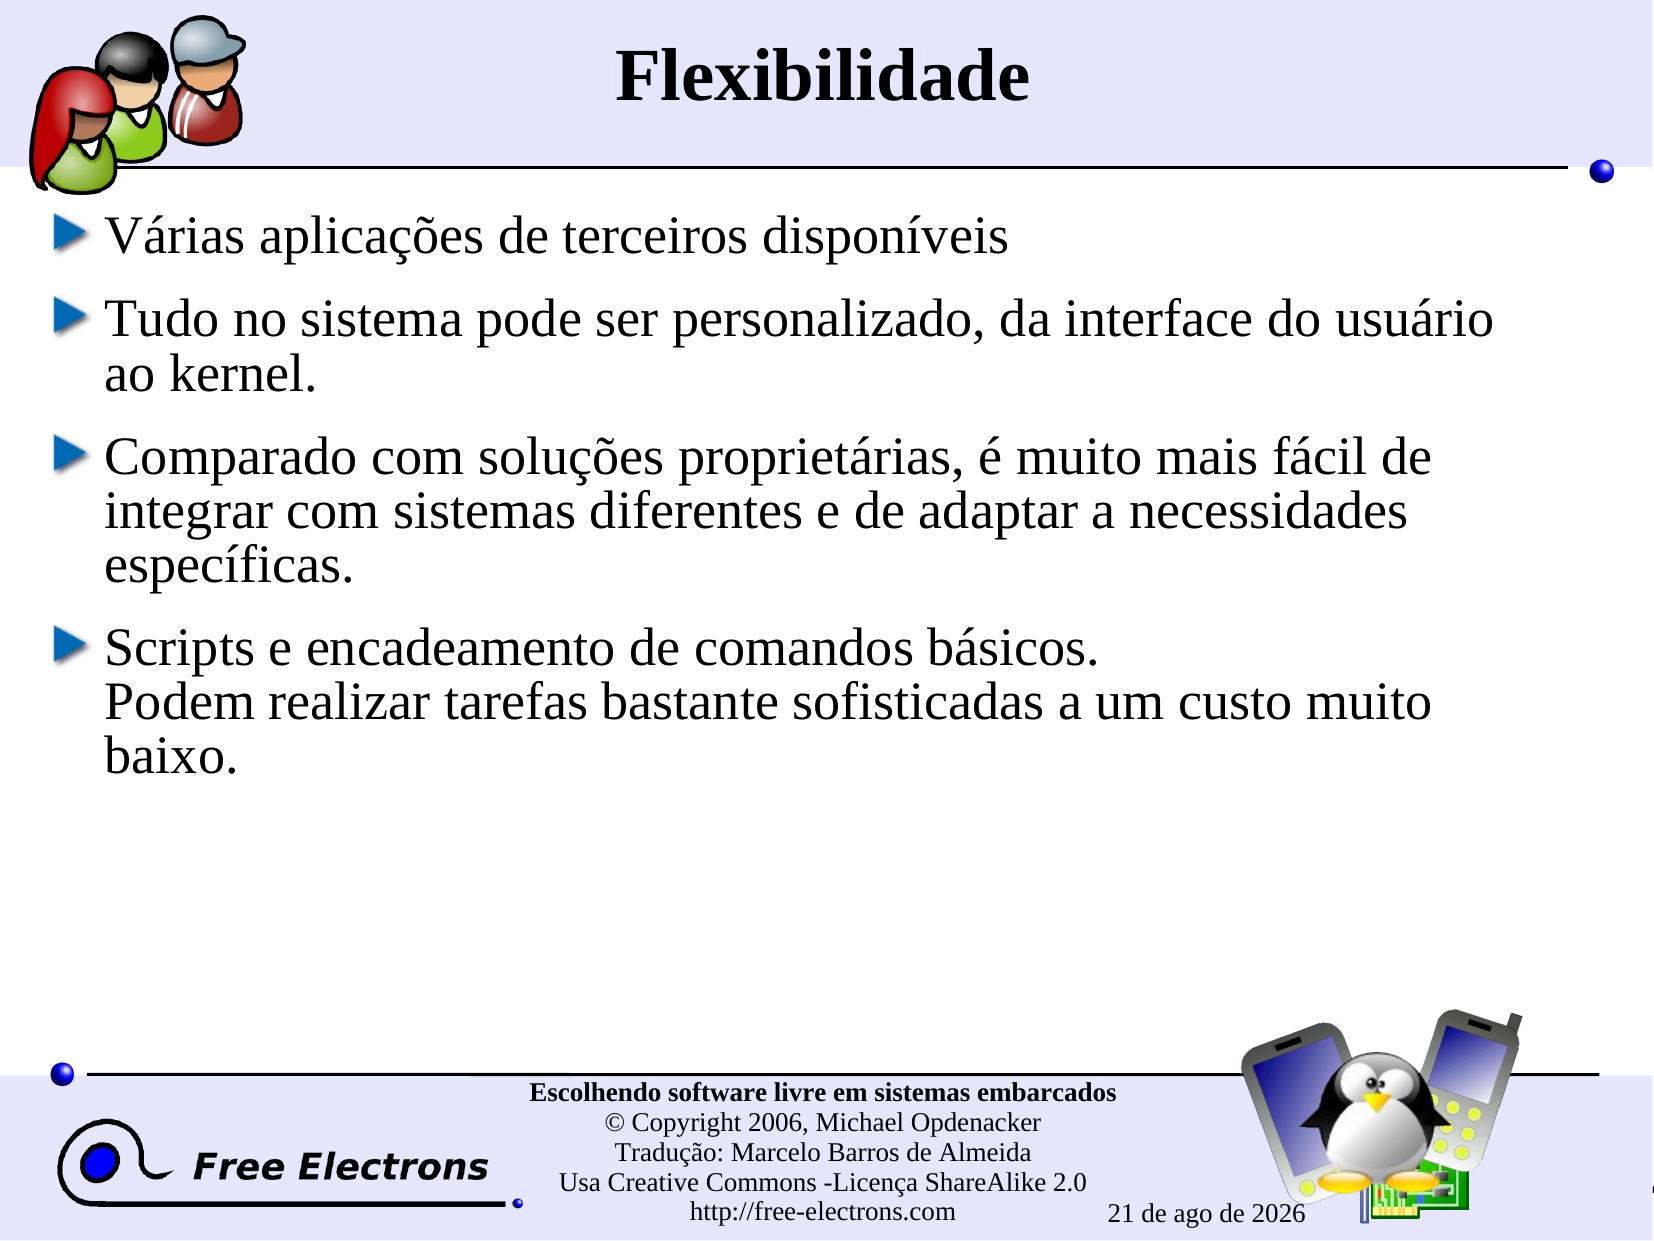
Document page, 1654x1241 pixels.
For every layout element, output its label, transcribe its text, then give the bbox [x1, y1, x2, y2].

title Flexibilidade [246, 25, 1551, 124]
list Várias aplicações de terceiros disponíveis Tudo no sistema pode ser personalizado, da interface do usuário ao kernel. Comparado com soluções proprietárias, é muito mais fácil de integrar com sistemas diferentes e de adaptar a necessidades específicas. Scripts e encadeamento de comandos básicos. Podem realizar tarefas bastante sofisticadas a um custo muito baixo. [34, 210, 1497, 1061]
picture [29, 15, 246, 195]
picture [1229, 1001, 1537, 1241]
picture [50, 1108, 527, 1216]
